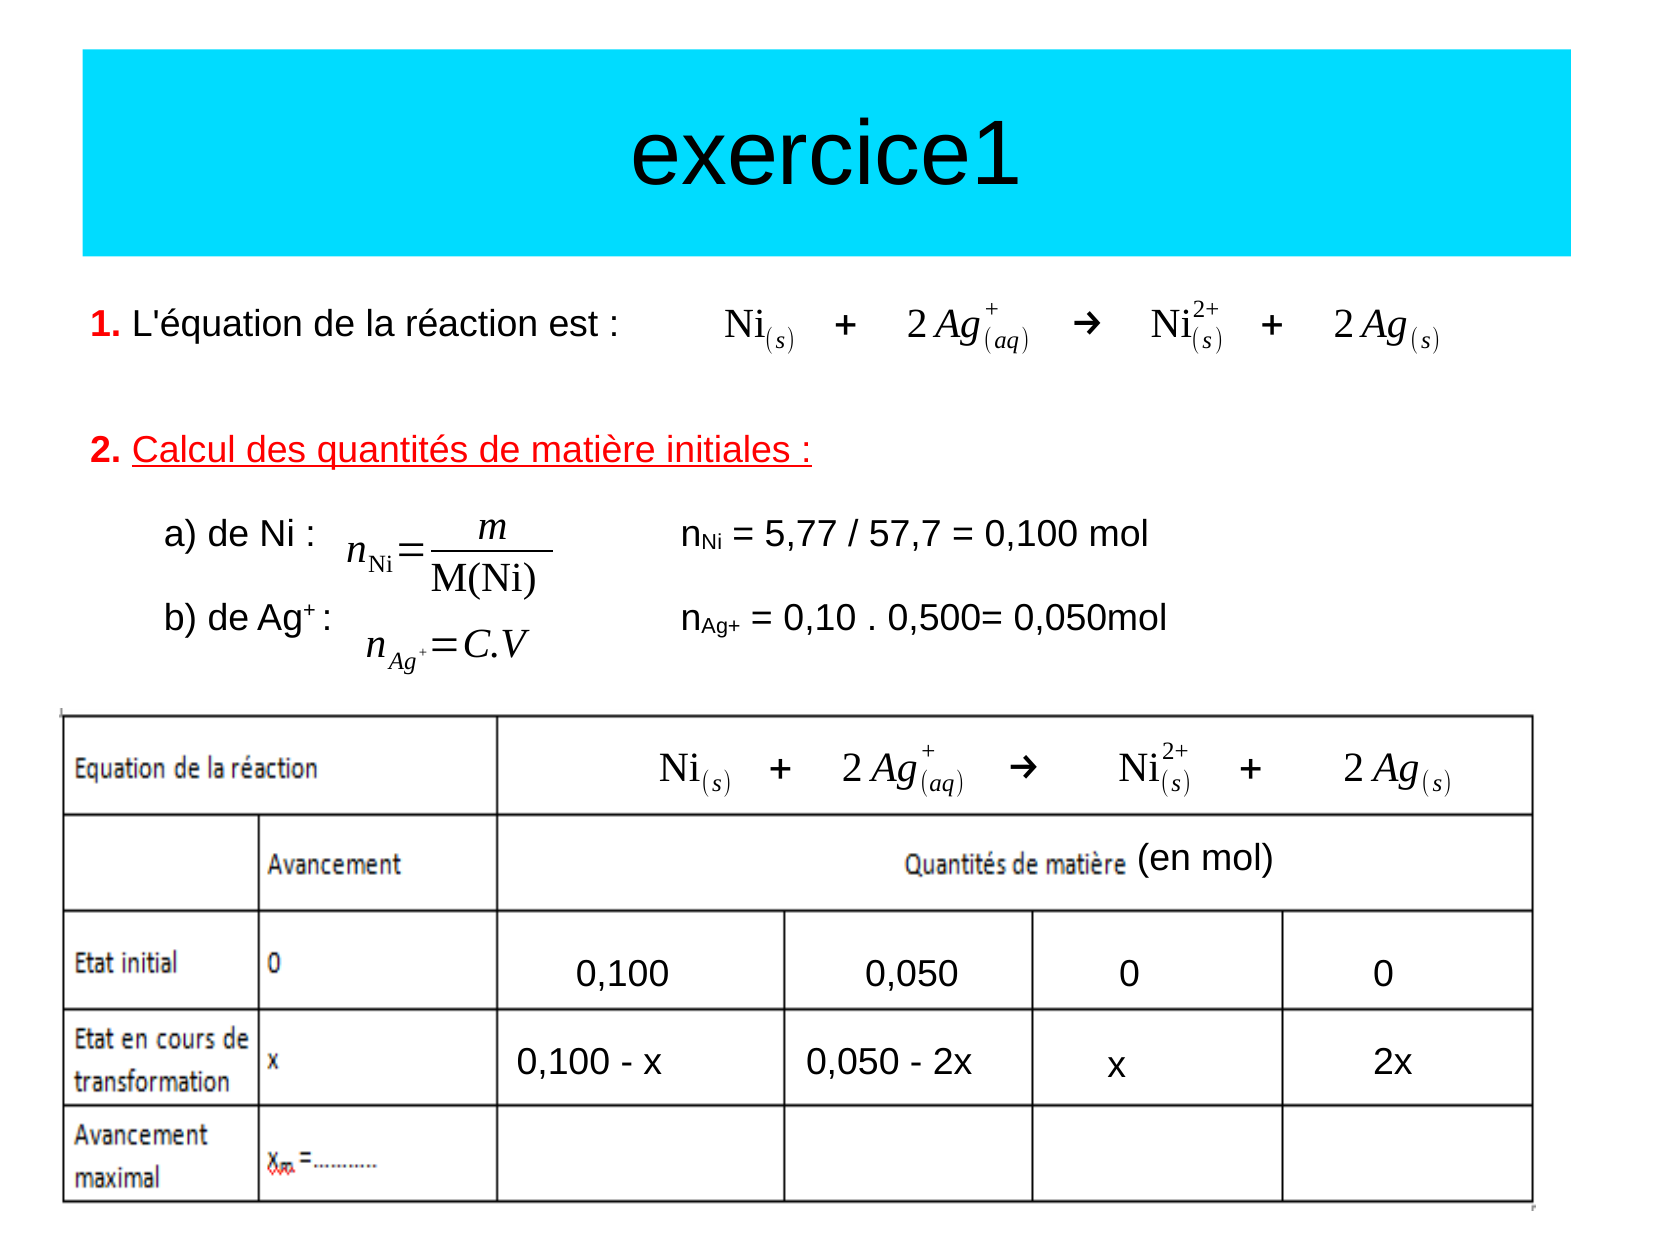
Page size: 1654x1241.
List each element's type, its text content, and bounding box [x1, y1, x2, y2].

text_box x [1092, 1035, 1270, 1093]
chart [357, 620, 532, 677]
chart [1183, 295, 1447, 354]
text_box (en mol) [1122, 828, 1300, 886]
text_box 0,100 - x [501, 1033, 680, 1091]
text_box 0 [1104, 945, 1282, 1002]
chart [649, 738, 1458, 798]
title exercice1 [82, 49, 1571, 257]
text_box 2x [1358, 1033, 1536, 1091]
text_box 0 [1358, 944, 1536, 1002]
text_box 0,100 [561, 944, 739, 1002]
picture [59, 708, 1536, 1211]
chart [338, 501, 562, 602]
text_box 0,050 [850, 944, 1028, 1002]
text_box 1. L'équation de la réaction est : 2. Calcul des quantités de matière initiales : a) de Ni : nNi = 5,77 / 57,7 = 0,100 mol b) de Ag+ : nAg+ = 0,10 . 0,500= 0,050mol [75, 295, 1183, 708]
text_box 0,050 - 2x [791, 1033, 1034, 1091]
